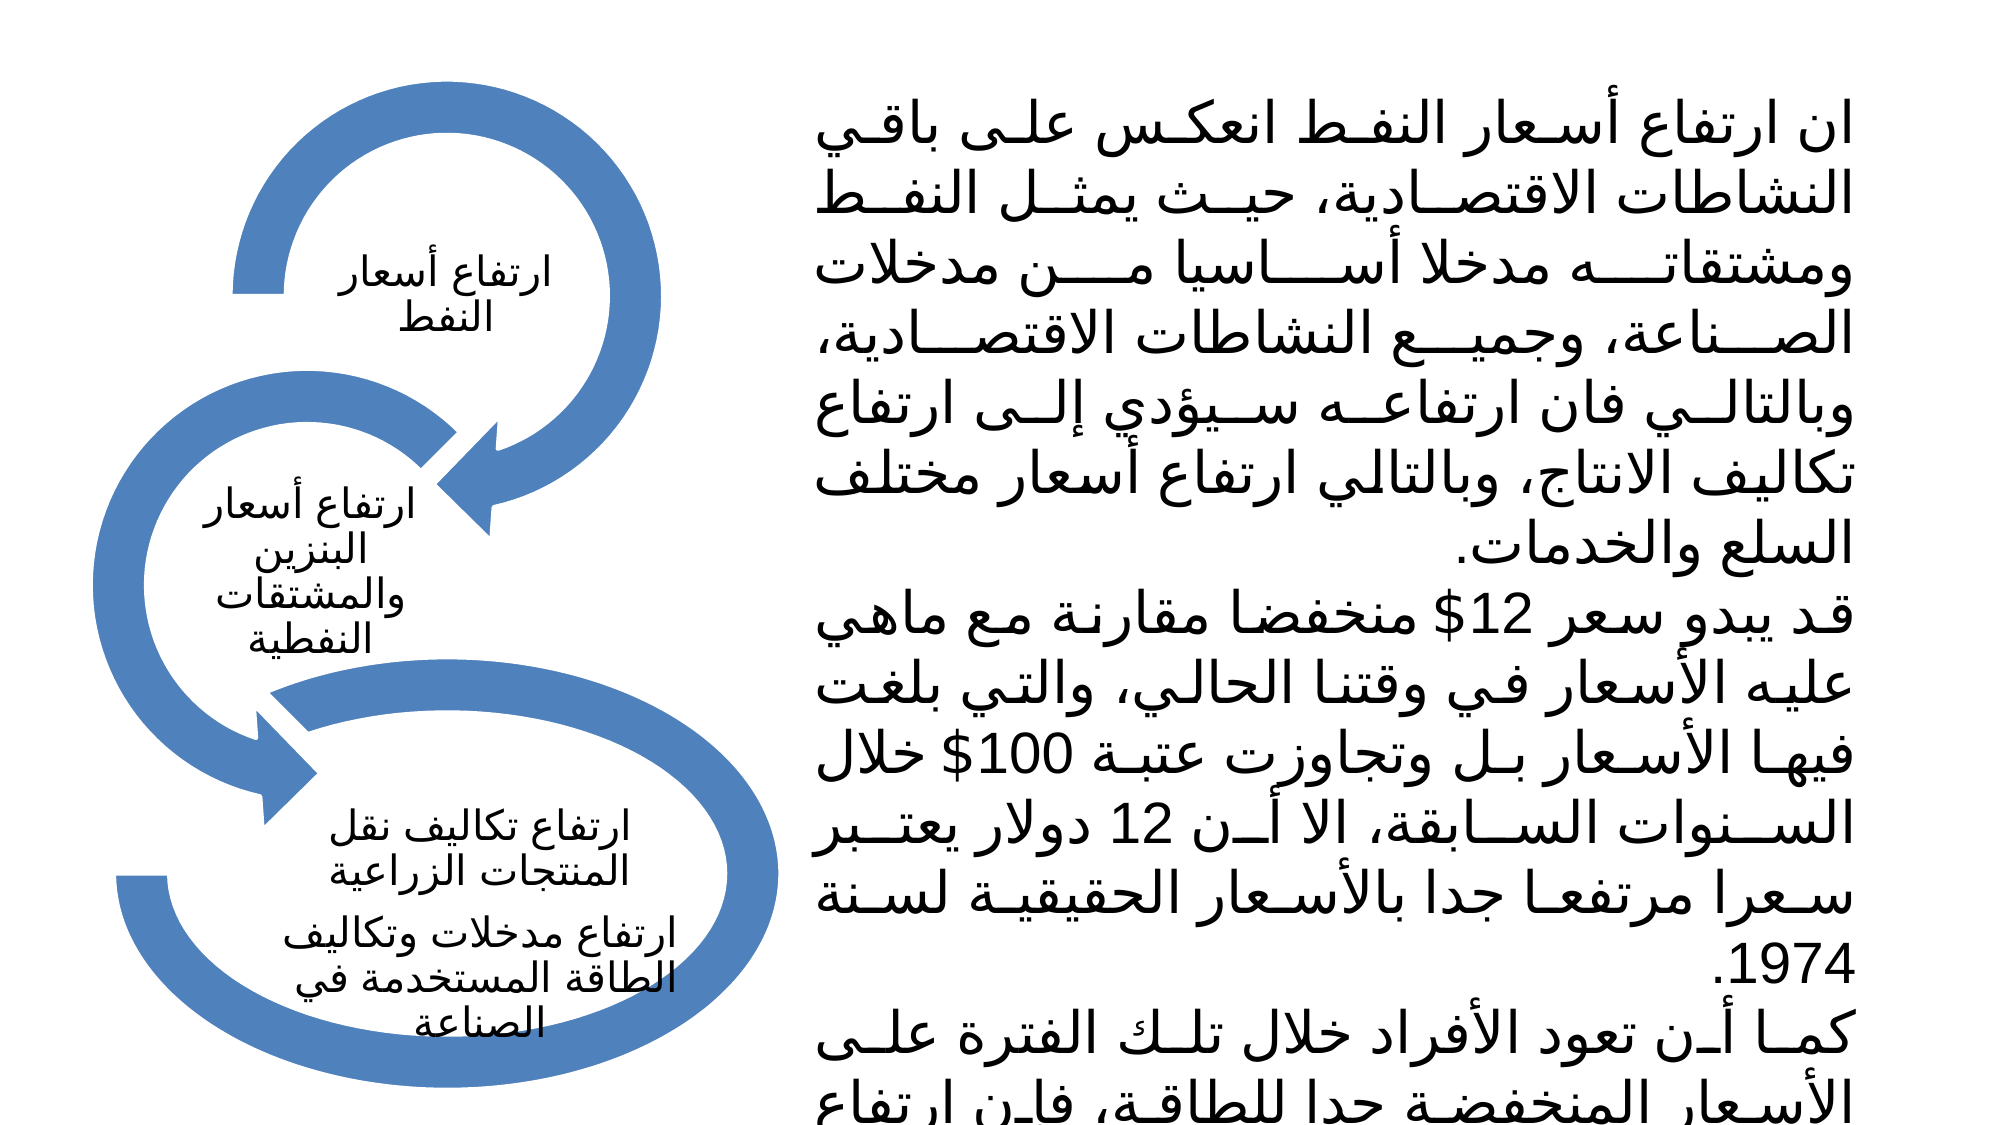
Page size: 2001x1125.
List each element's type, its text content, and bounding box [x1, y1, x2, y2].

text_box ارتفاع أسعار النفط [306, 225, 587, 366]
text_box ارتفاع تكاليف نقل المنتجات الزراعية ارتفاع مدخلات وتكاليف الطاقة المستخدمة في الصناعة [268, 802, 693, 943]
text_box ارتفاع أسعار البنزين والمشتقات النفطية [171, 480, 452, 621]
text_box [114, 657, 781, 1090]
text_box [649, 978, 658, 988]
text_box [90, 368, 461, 831]
text_box [518, 1027, 527, 1033]
text_box [500, 1029, 514, 1033]
text_box ان ارتفاع أسعار النفط انعكس على باقي النشاطات الاقتصادية، حيث يمثل النفط ومشتقاته مدخلا أساسيا من مدخلات الصناعة، وجميع النشاطات الاقتصادية، وبالتالي فان ارتفاعه سيؤدي إلى ارتفاع تكاليف الانتاج، وبالتالي ارتفاع أسعار مختلف السلع والخدمات. قد يبدو سعر 12$ منخفضا مقارنة مع ماهي عليه الأسعار في وقتنا الحالي، والتي بلغت فيها الأسعار بل وتجاوزت عتبة 100$ خلال السنوات السابقة، الا أن 12 دولار يعتبر سعرا مرتفعا جدا بالأسعار الحقيقية لسنة 1974. كما أن تعود الأفراد خلال تلك الفترة على الأسعار المنخفضة جدا للطاقة، فإن ارتفاع أسعار النفط أدى إلى رد فعل عنيف على مستوى الاستهلاك والاستثمار. [799, 78, 1871, 1125]
text_box [230, 79, 664, 542]
